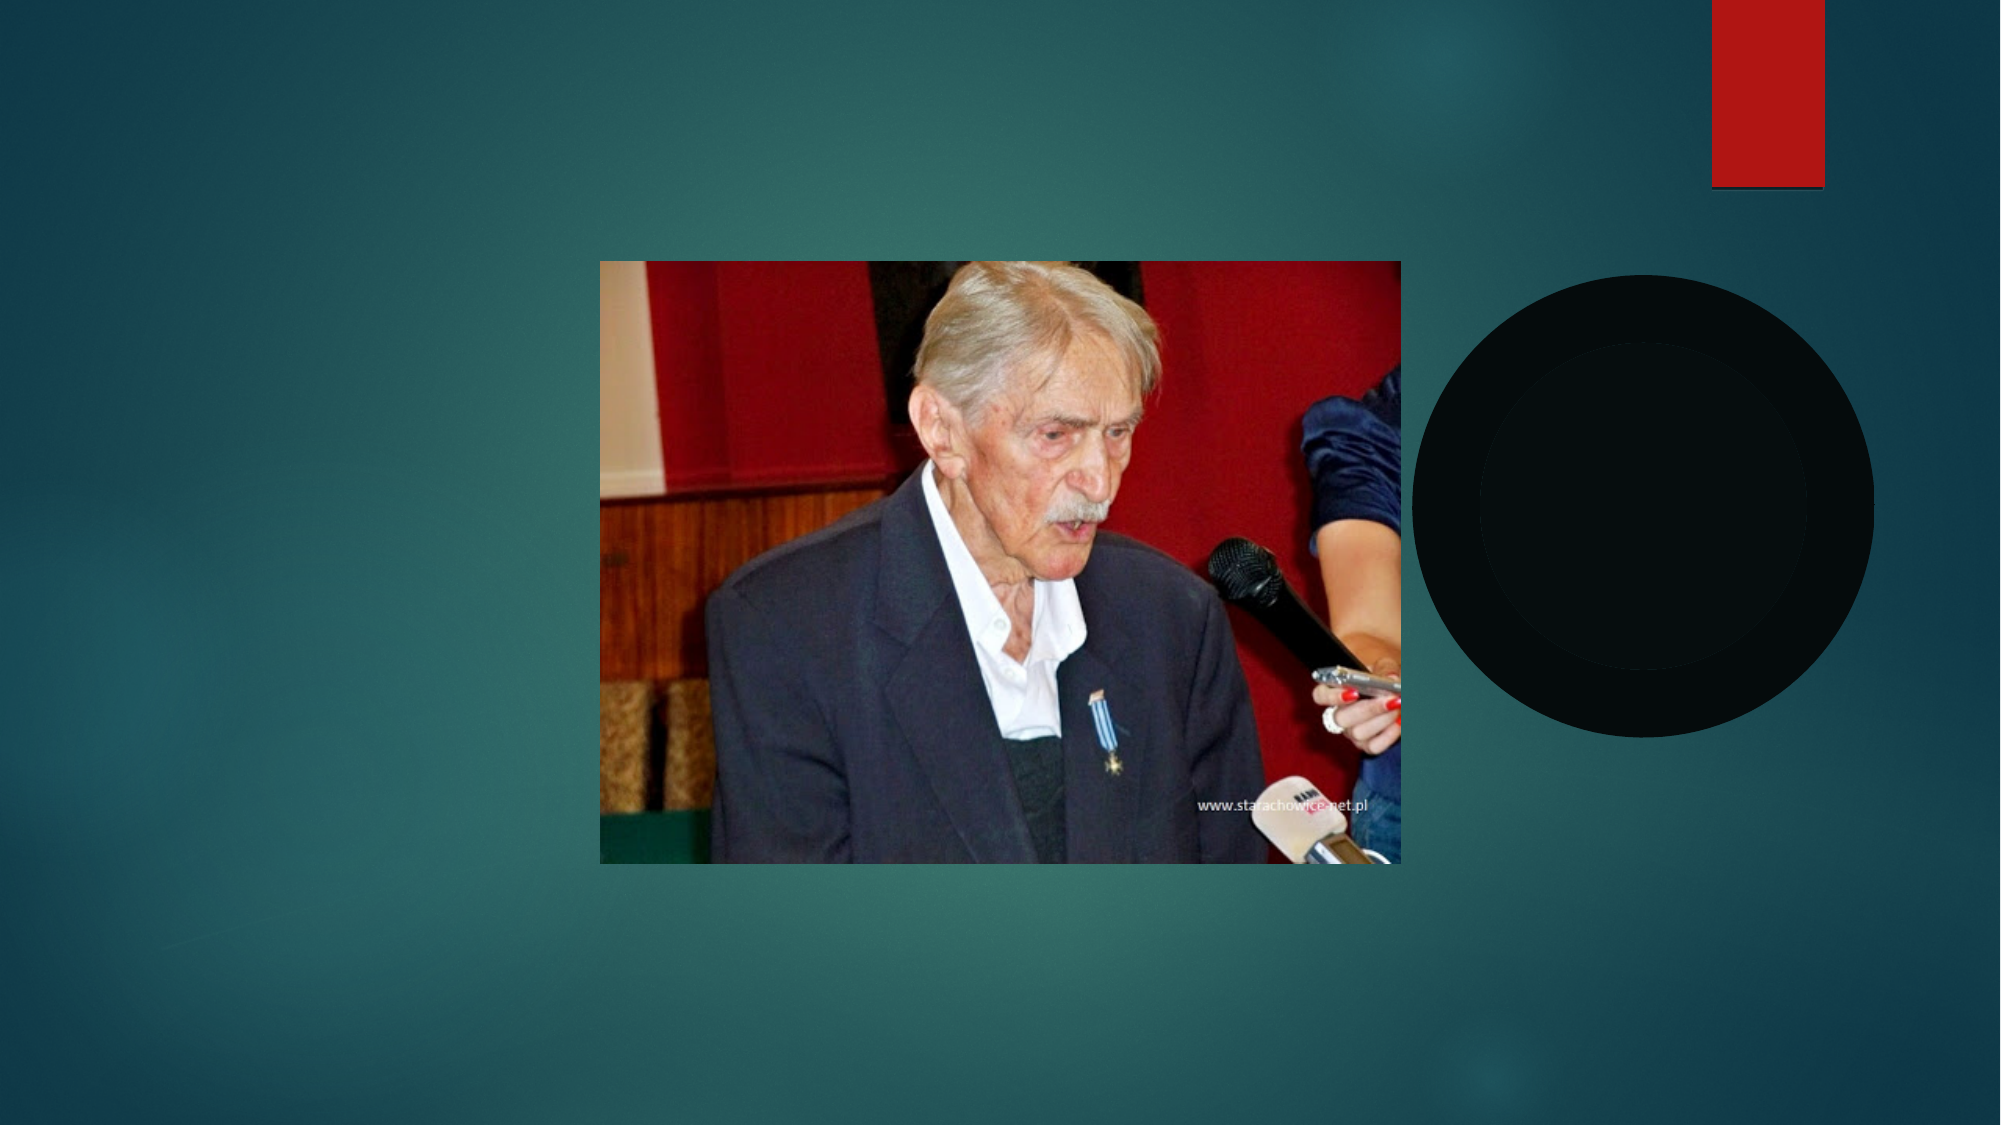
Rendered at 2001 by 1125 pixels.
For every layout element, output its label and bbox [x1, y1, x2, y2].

picture [600, 261, 1401, 864]
